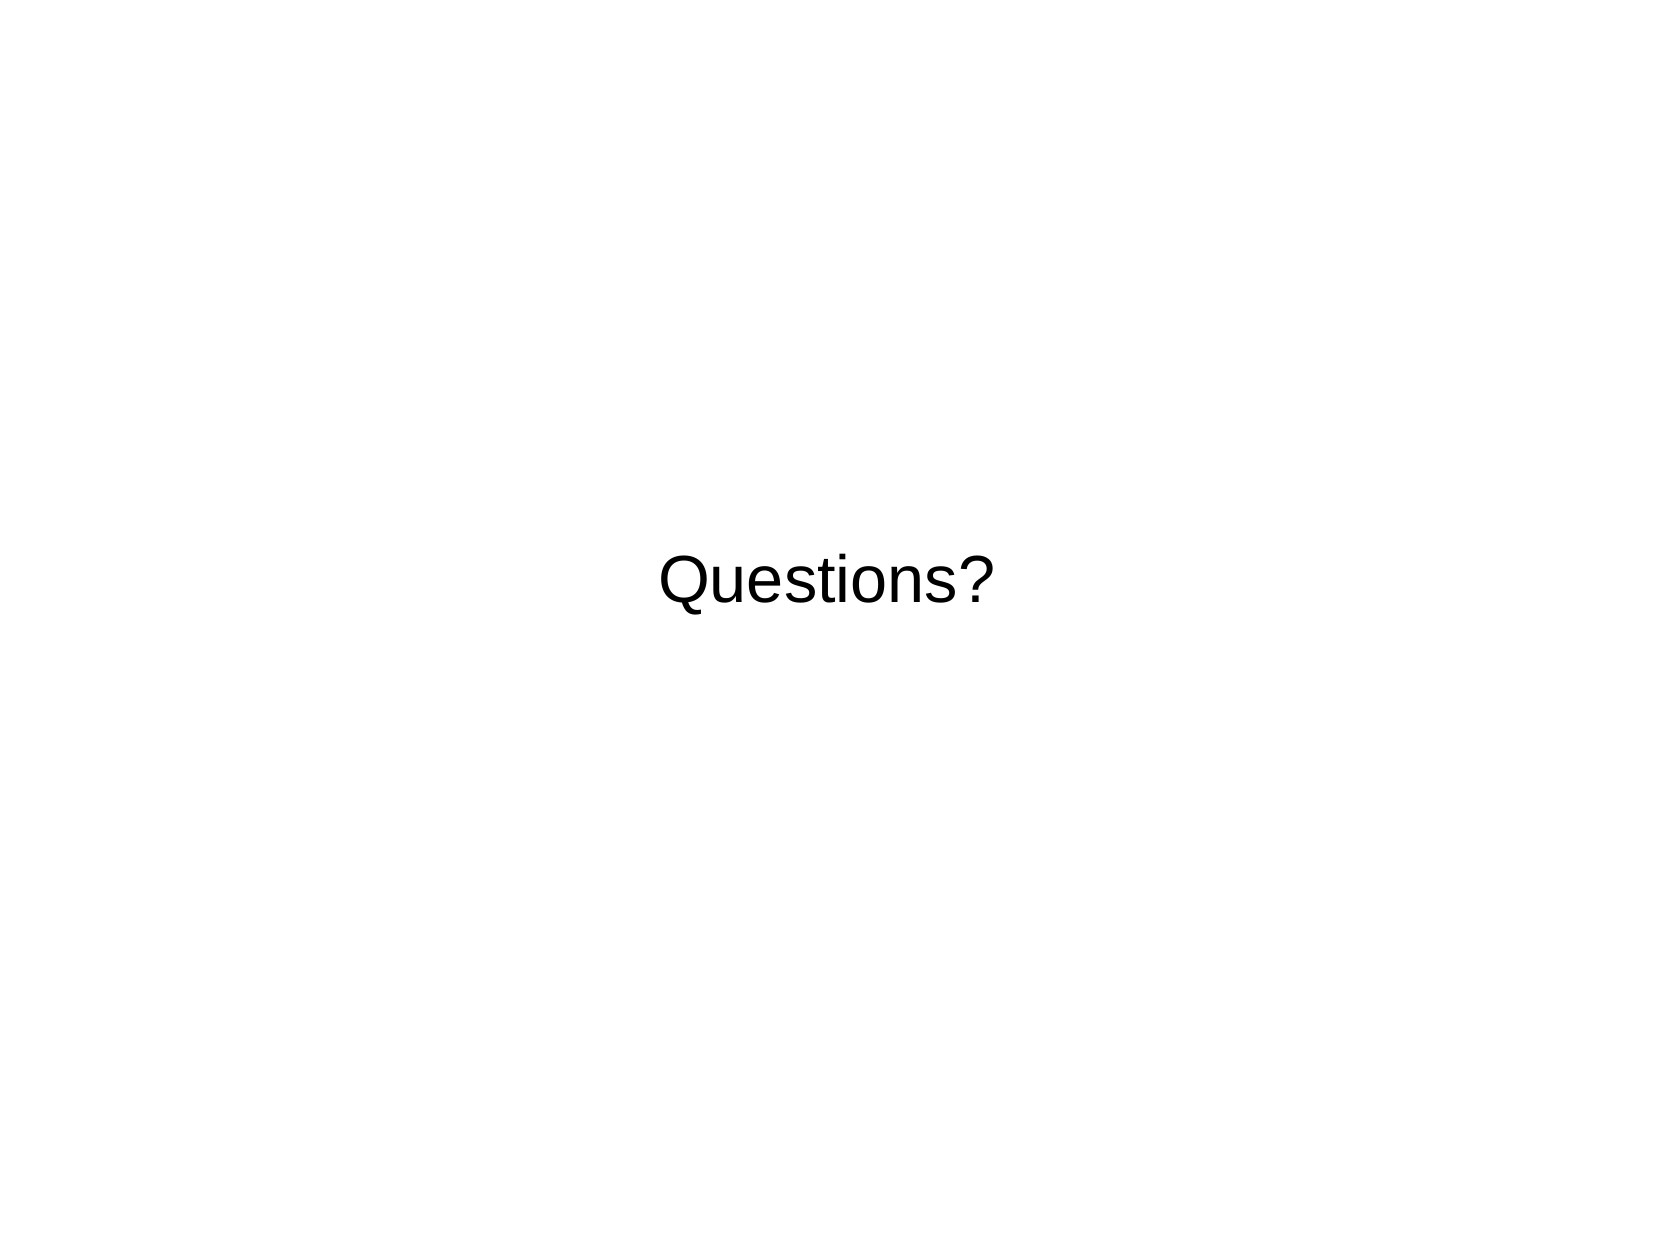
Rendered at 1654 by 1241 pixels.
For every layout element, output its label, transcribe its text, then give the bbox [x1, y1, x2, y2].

subtitle Questions? [82, 56, 1571, 1102]
